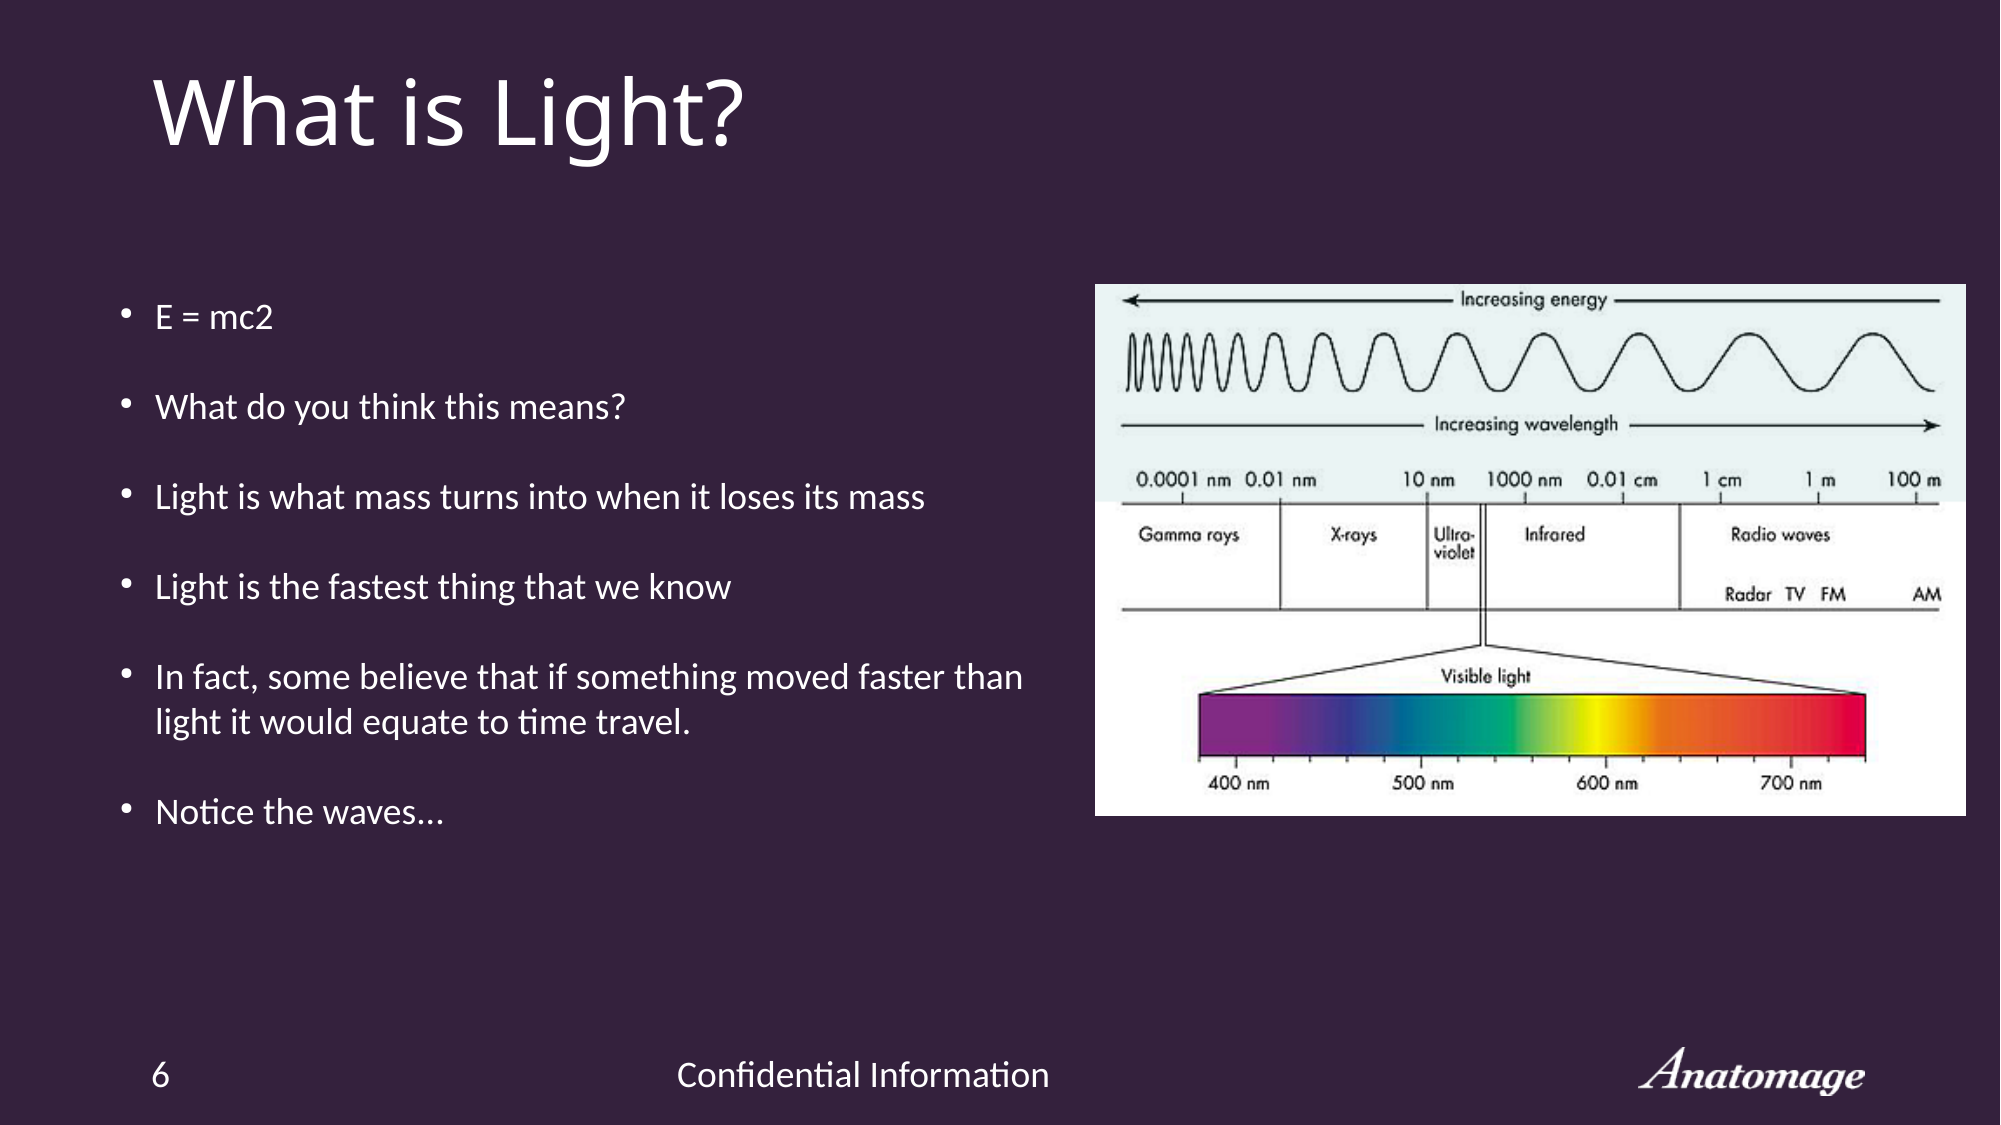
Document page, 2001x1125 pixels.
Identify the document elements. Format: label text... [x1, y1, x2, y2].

footer Confidential Information [662, 1042, 1338, 1103]
picture [1638, 1047, 1865, 1096]
title What is Light? [137, 60, 1863, 278]
text_box E = mc2 What do you think this means? Light is what mass turns into when it loses its mass Light is the fastest thing that we know In fact, some believe that if something moved faster than light it would equate to time travel. Notice the waves... [104, 283, 1051, 931]
picture [1095, 284, 1966, 816]
slide_number 19 [136, 1042, 587, 1103]
